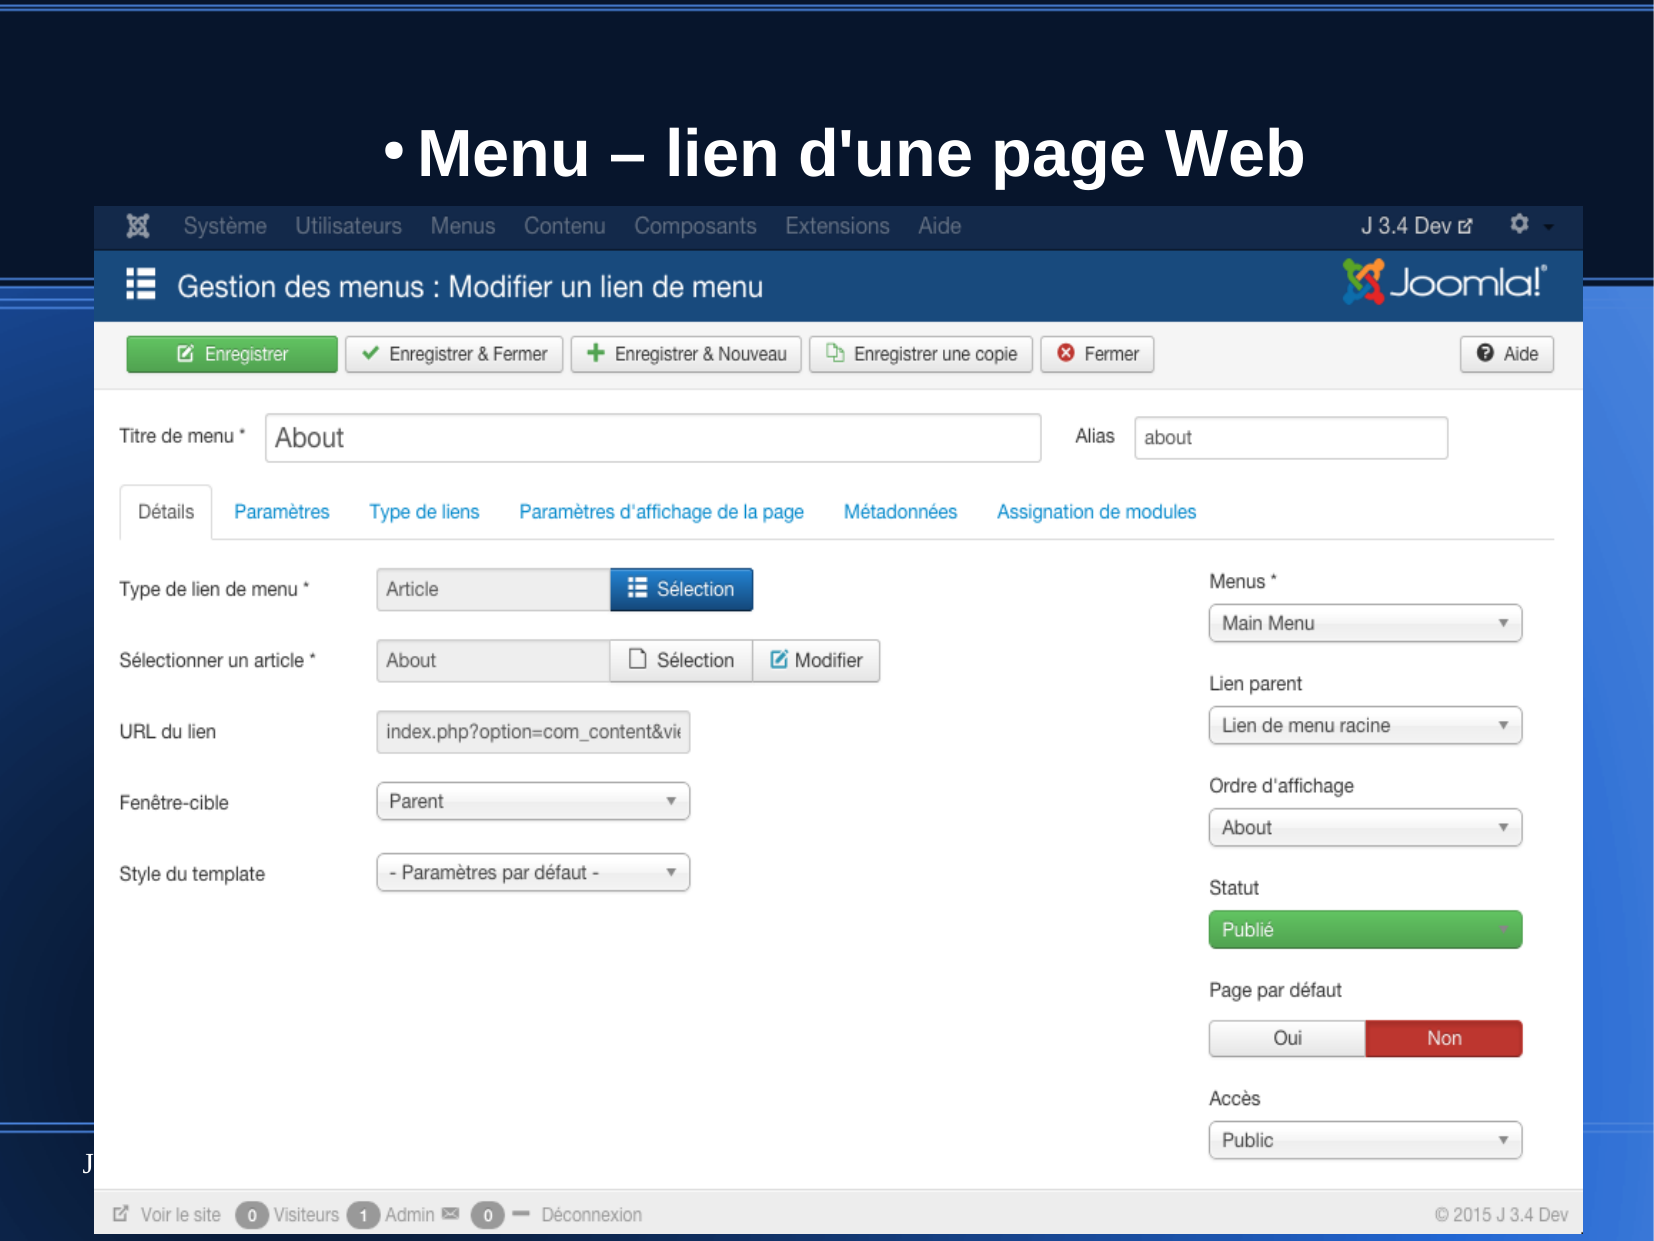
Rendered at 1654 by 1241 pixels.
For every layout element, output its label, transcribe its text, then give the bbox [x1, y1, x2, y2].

picture [0, 0, 1654, 1241]
title Menu – lien d'une page Web [82, 49, 1571, 257]
